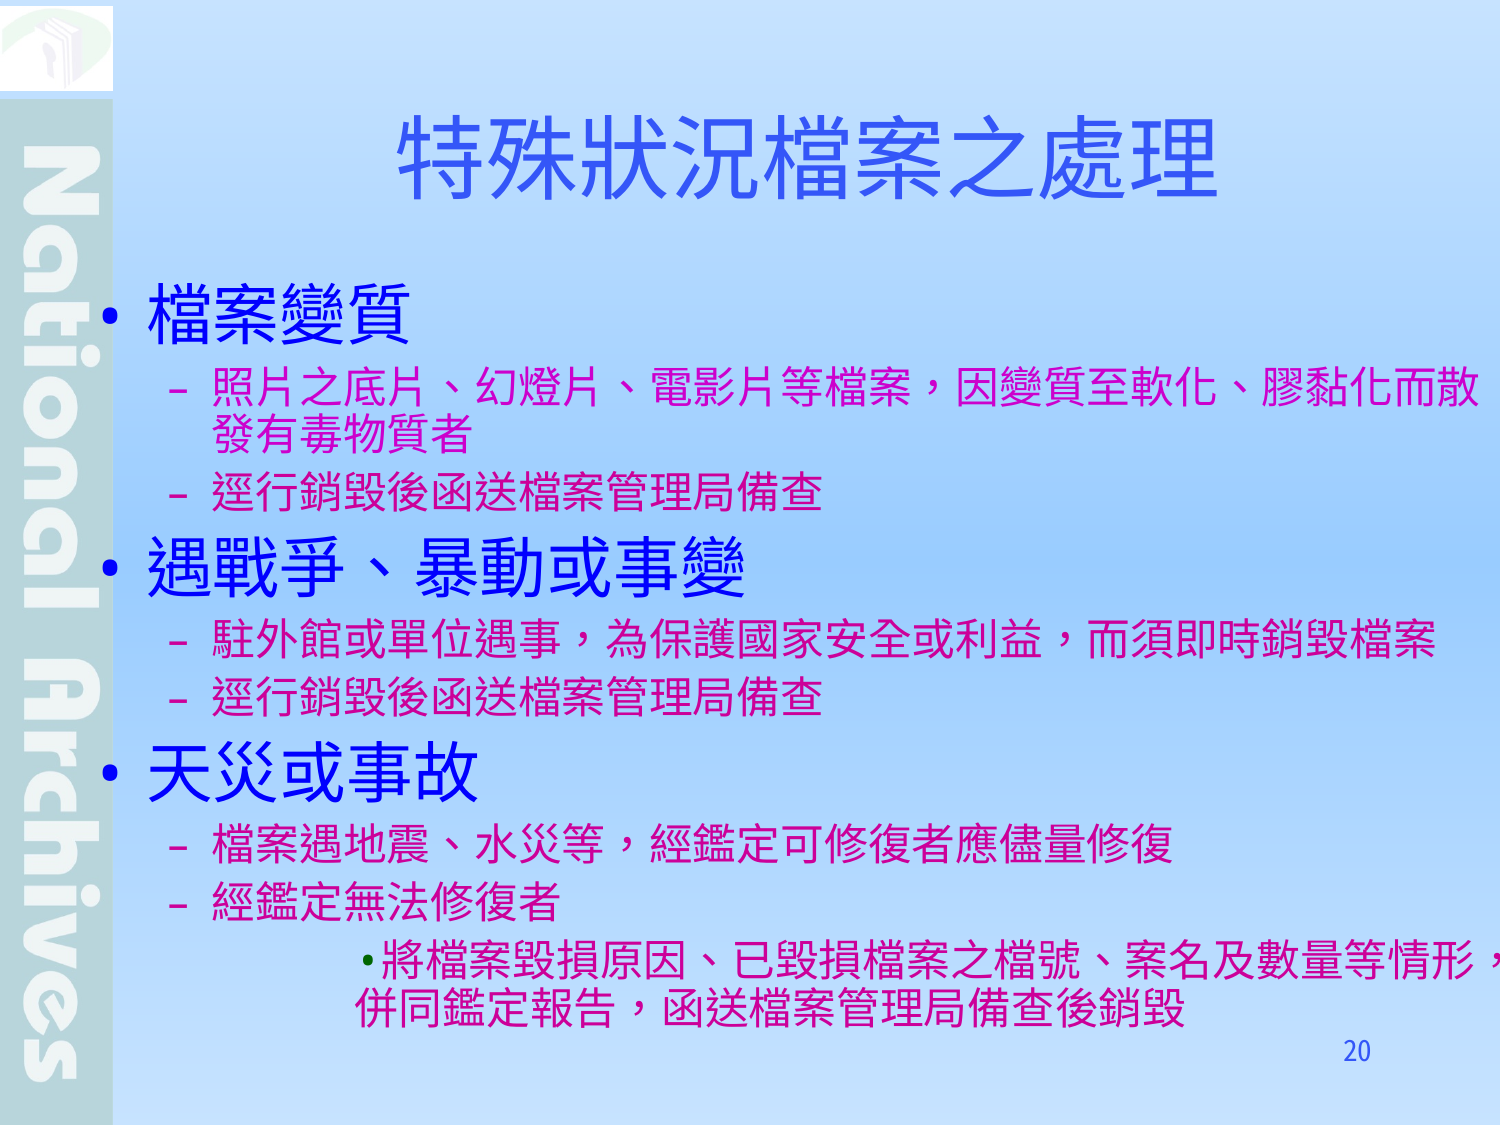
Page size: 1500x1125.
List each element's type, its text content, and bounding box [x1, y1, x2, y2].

list 檔案變質 照片之底片、幻燈片、電影片等檔案，因變質至軟化、膠黏化而散發有毒物質者 逕行銷毀後函送檔案管理局備查 遇戰爭、暴動或事變 駐外館或單位遇事，為保護國家安全或利益，而須即時銷毀檔案 逕行銷毀後函送檔案管理局備查 天災或事故 檔案遇地震、水災等，經鑑定可修復者應儘量修復 經鑑定無法修復者 將檔案毀損原因、已毀損檔案之檔號、案名及數量等情形，併同鑑定報告，函送檔案管理局備查後銷毀 [75, 274, 1500, 1050]
picture [0, 6, 113, 91]
picture [0, 99, 113, 1125]
text_box <編號> [1074, 1050, 1388, 1101]
title 特殊狀況檔案之處理 [115, 75, 1500, 238]
